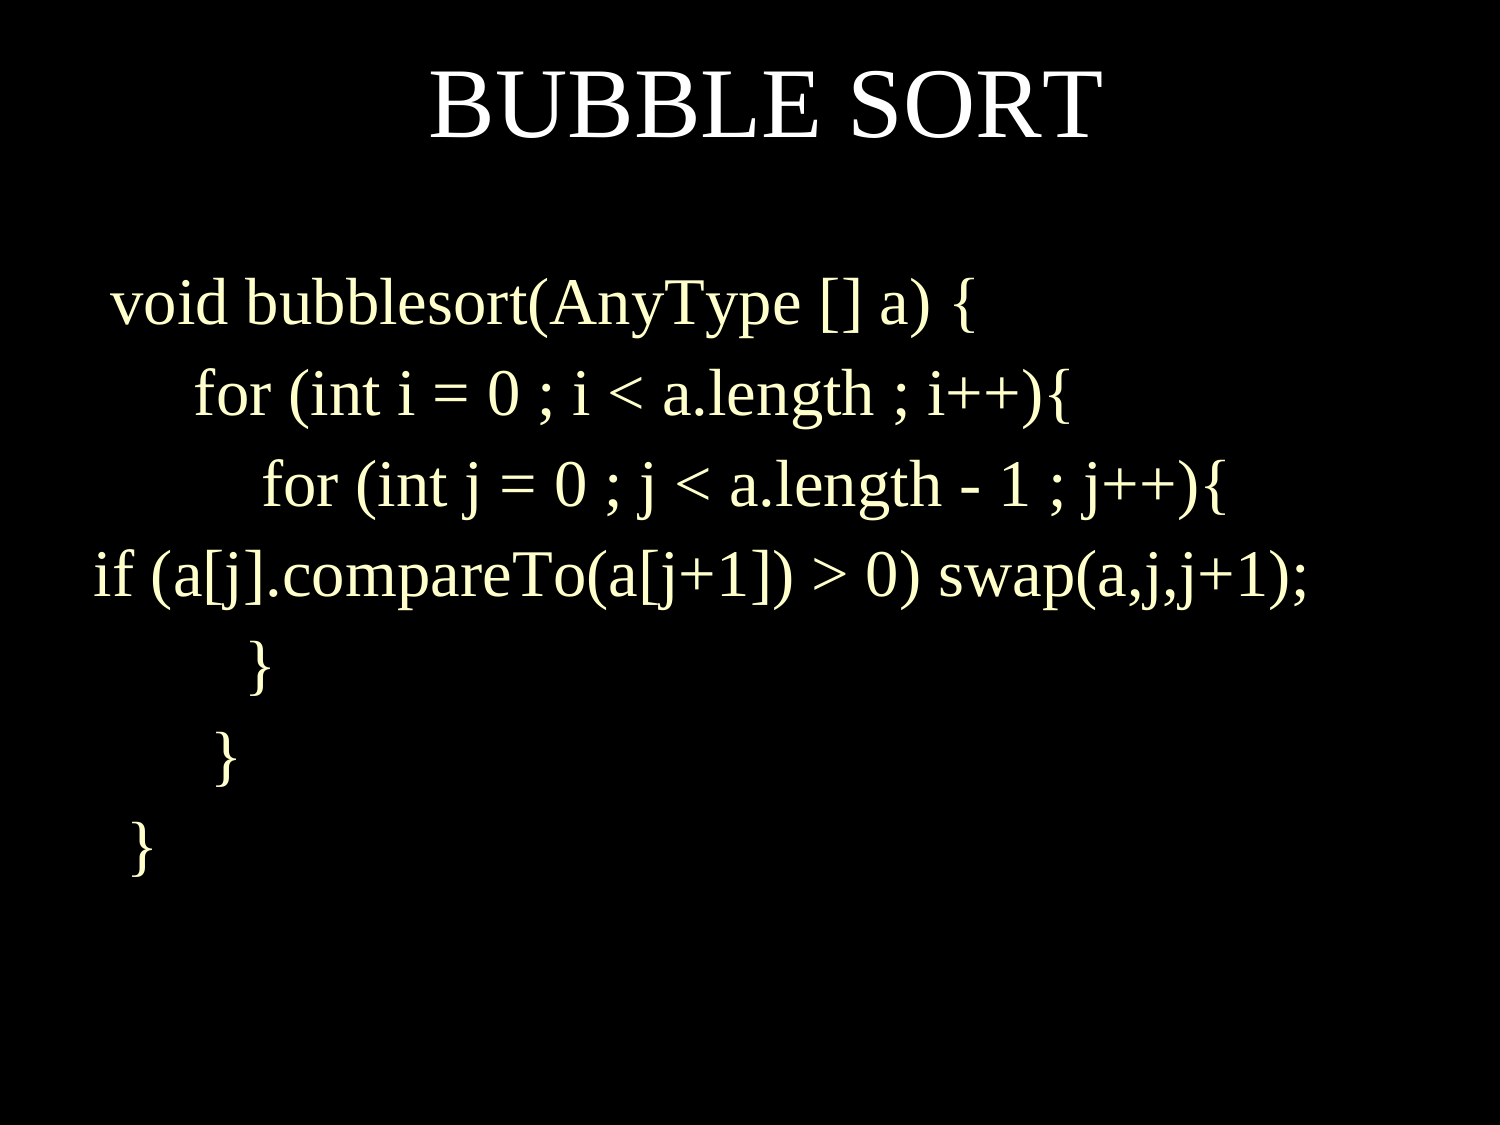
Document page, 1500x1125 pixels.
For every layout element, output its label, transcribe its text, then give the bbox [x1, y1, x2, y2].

list void bubblesort(AnyType [] a) { for (int i = 0 ; i < a.length ; i++){ for (int j = 0 ; j < a.length - 1 ; j++){ if (a[j].compareTo(a[j+1]) > 0) swap(a,j,j+1); } } } [93, 174, 1463, 884]
title BUBBLE SORT [37, 19, 1496, 188]
